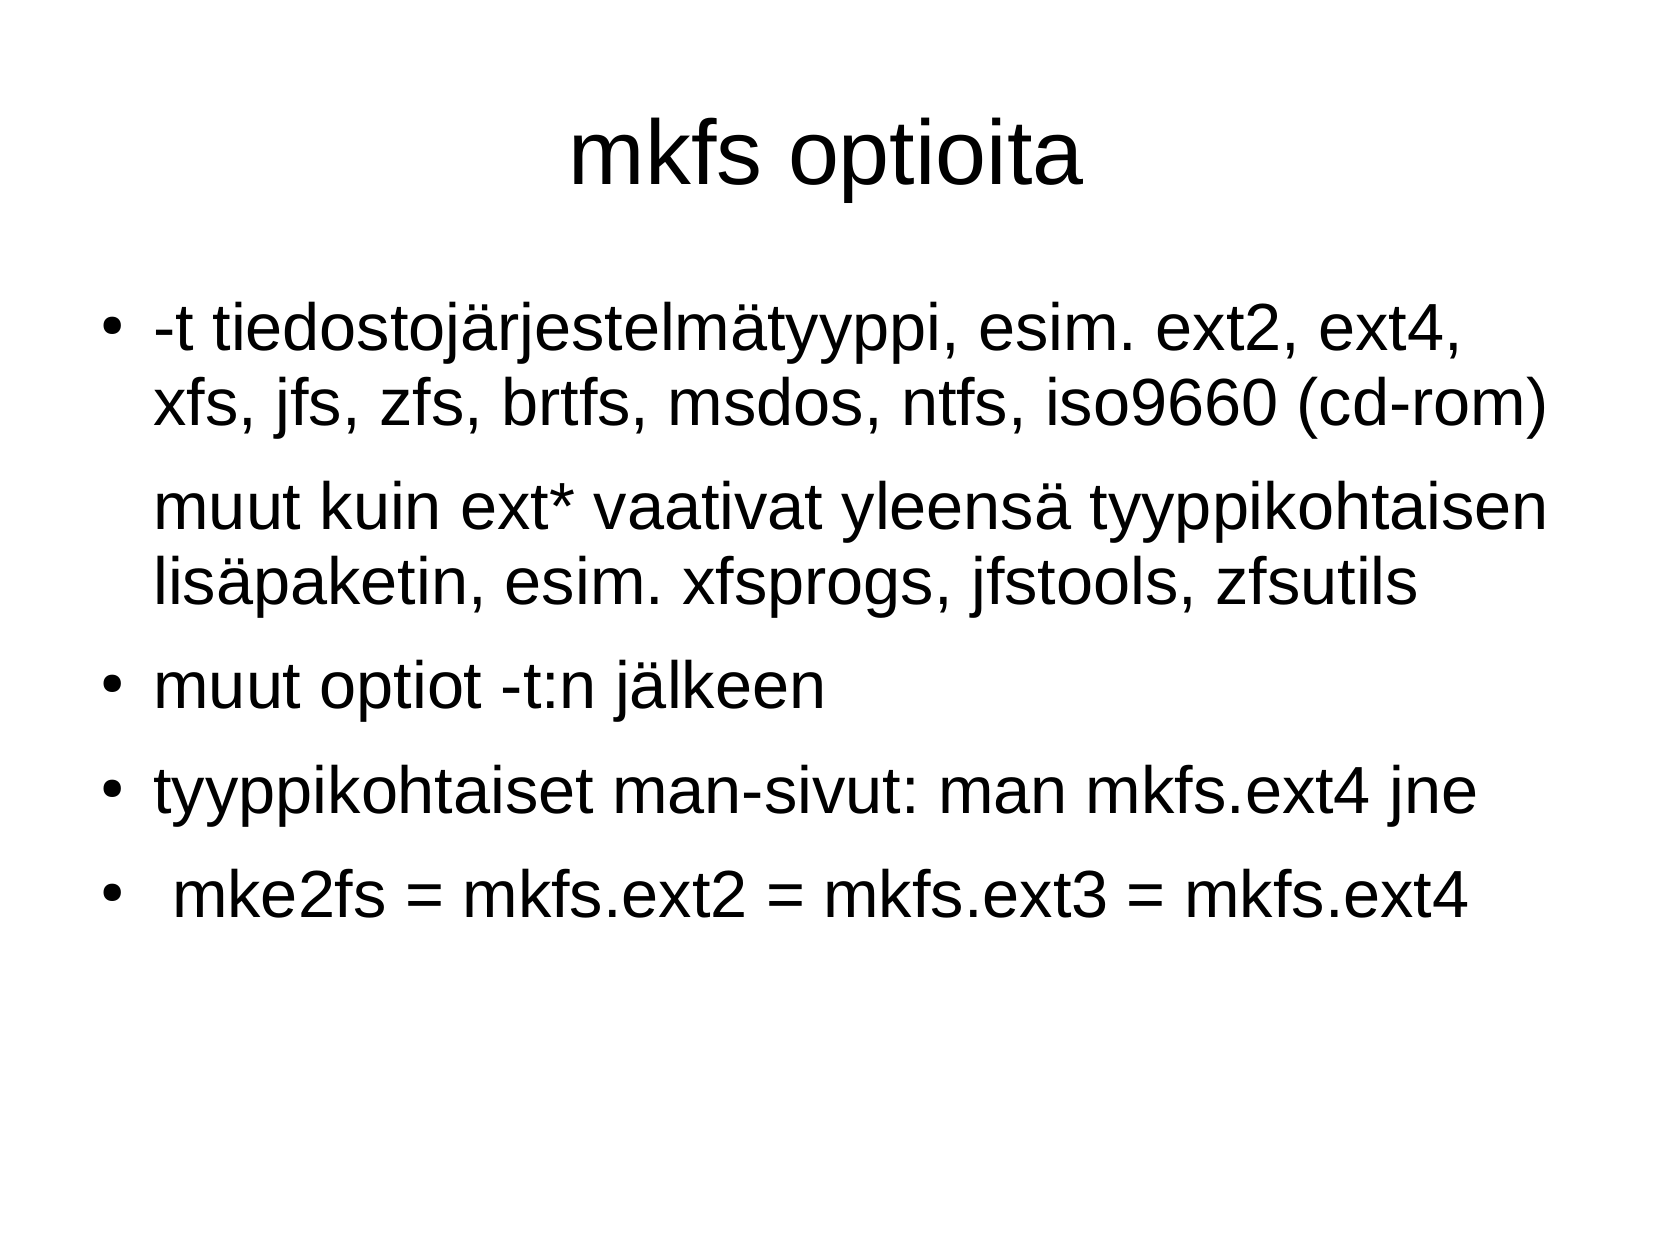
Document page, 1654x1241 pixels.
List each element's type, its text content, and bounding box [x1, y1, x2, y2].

list -t tiedostojärjestelmätyyppi, esim. ext2, ext4, xfs, jfs, zfs, brtfs, msdos, ntfs, iso9660 (cd-rom) muut kuin ext* vaativat yleensä tyyppikohtaisen lisäpaketin, esim. xfsprogs, jfstools, zfsutils muut optiot -t:n jälkeen tyyppikohtaiset man-sivut: man mkfs.ext4 jne mke2fs = mkfs.ext2 = mkfs.ext3 = mkfs.ext4 [82, 290, 1571, 1010]
title mkfs optioita [82, 49, 1571, 257]
